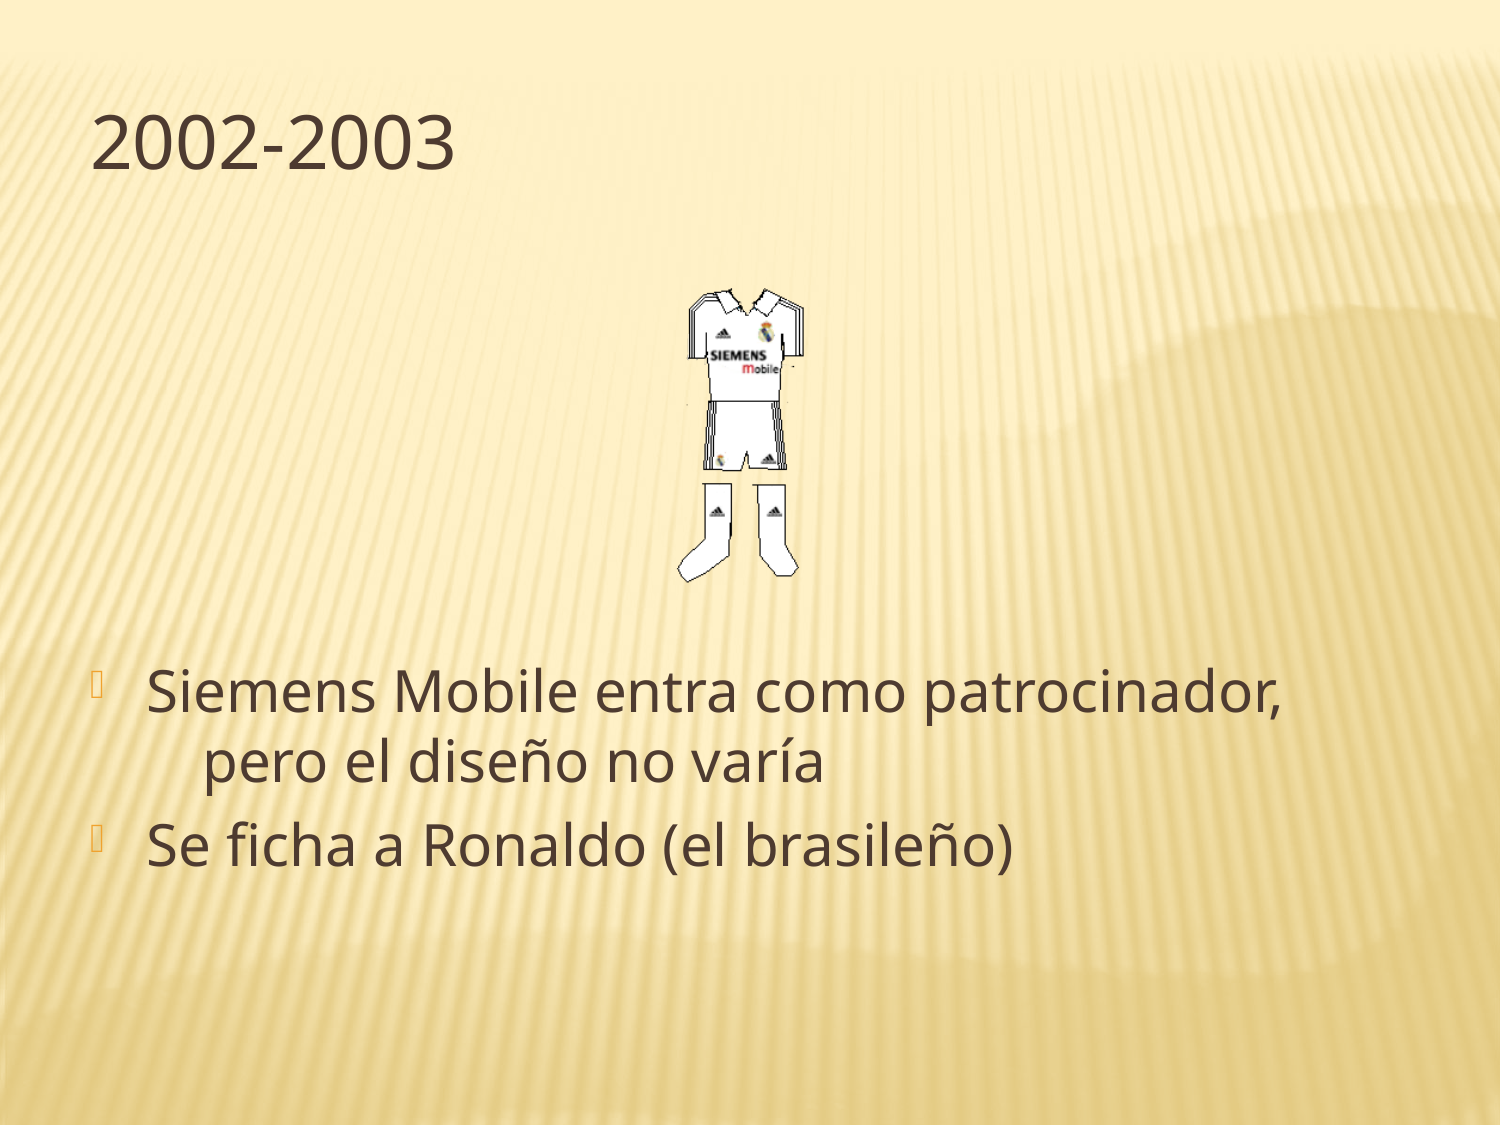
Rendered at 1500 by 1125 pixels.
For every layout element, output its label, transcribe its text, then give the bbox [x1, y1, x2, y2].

list Siemens Mobile entra como patrocinador, pero el diseño no varía Se ficha a Ronaldo (el brasileño) [75, 646, 1426, 1006]
title 2002-2003 [75, 45, 1426, 234]
picture [652, 262, 848, 622]
